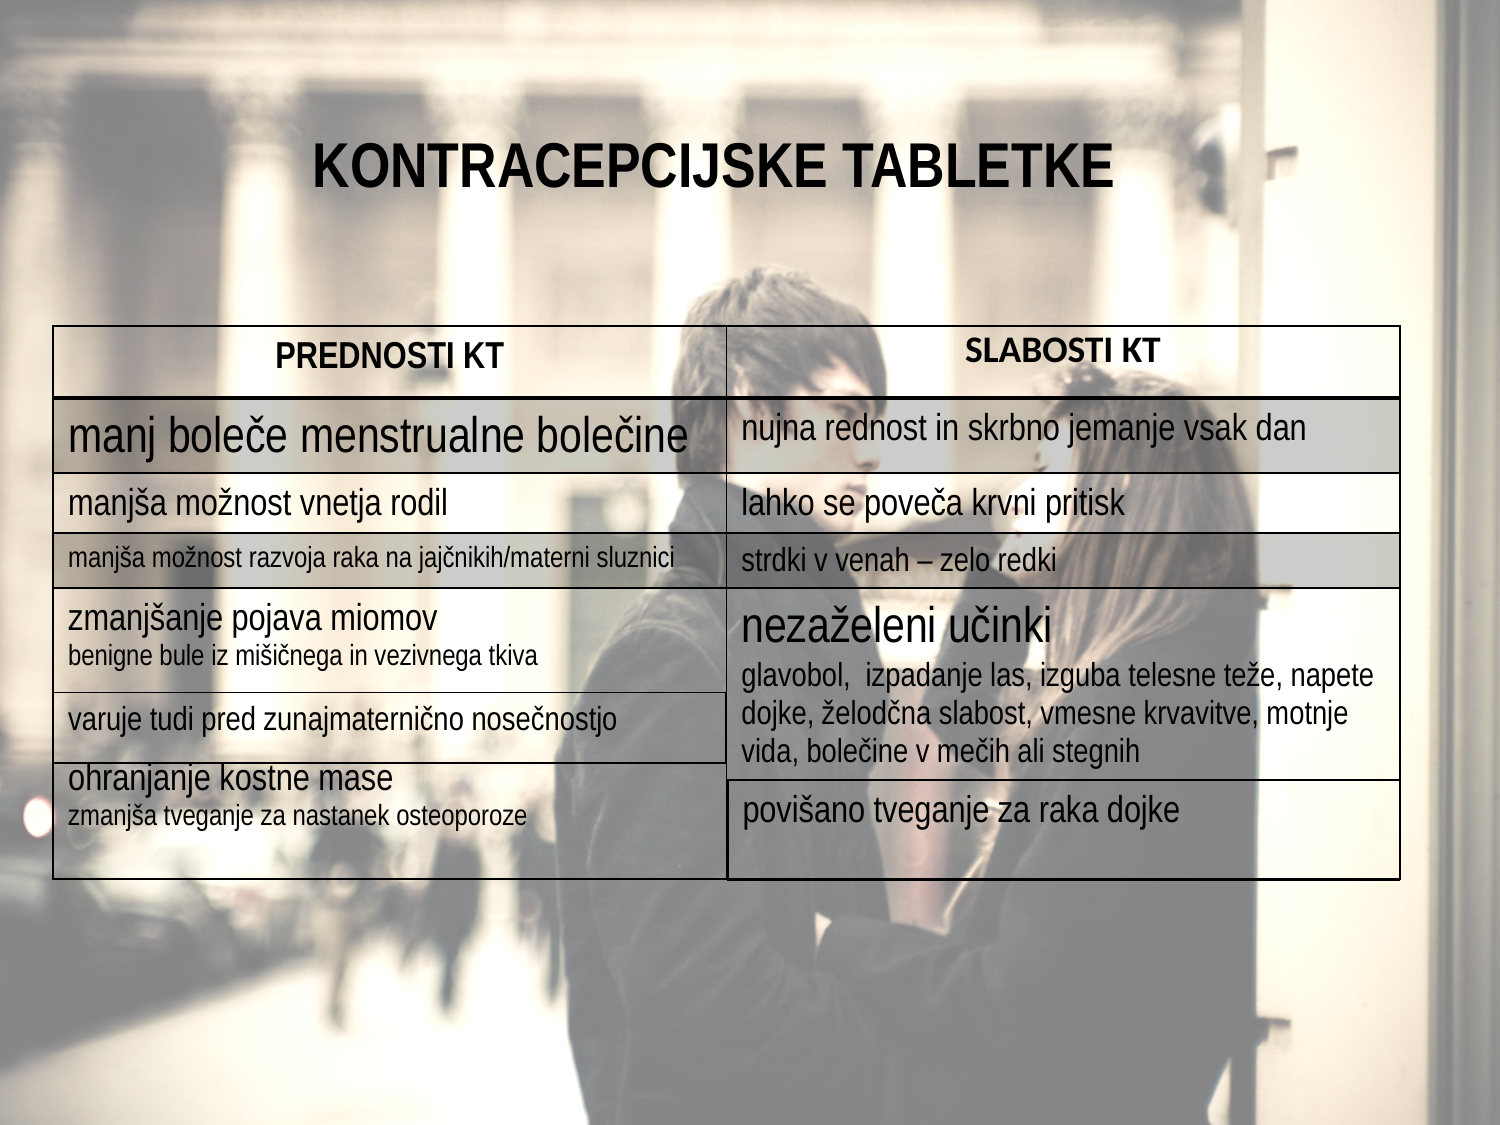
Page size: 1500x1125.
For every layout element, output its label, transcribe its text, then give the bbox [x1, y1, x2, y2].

table_header SLABOSTI KT [727, 327, 1399, 396]
picture [0, 0, 1500, 1125]
table_cell manjša možnost razvoja raka na jajčnikih/materni sluznici [54, 534, 726, 587]
table_cell strdki v venah – zelo redki [727, 534, 1399, 587]
text_box KONTRACEPCIJSKE TABLETKE [123, 101, 1306, 228]
table_cell zmanjšanje pojava miomov benigne bule iz mišičnega in vezivnega tkiva ohranjanje kostne mase zmanjša tveganje za nastanek osteoporoze [54, 764, 726, 878]
table_header varuje tudi pred zunajmaternično nosečnostjo [54, 693, 725, 762]
table_cell manj boleče menstrualne bolečine [54, 400, 726, 472]
table_header povišano tveganje za raka dojke [729, 781, 1399, 880]
table_cell manjša možnost vnetja rodil [54, 474, 726, 532]
table_cell nujna rednost in skrbno jemanje vsak dan [727, 400, 1399, 472]
table_header PREDNOSTI KT [54, 327, 726, 396]
table_cell lahko se poveča krvni pritisk [727, 474, 1399, 532]
table_cell zmanjšanje pojava miomov benigne bule iz mišičnega in vezivnega tkiva ohranjanje kostne mase zmanjša tveganje za nastanek osteoporoze [54, 589, 726, 692]
table_cell nezaželeni učinki glavobol, izpadanje las, izguba telesne teže, napete dojke, želodčna slabost, vmesne krvavitve, motnje vida, bolečine v mečih ali stegnih [727, 589, 1399, 779]
